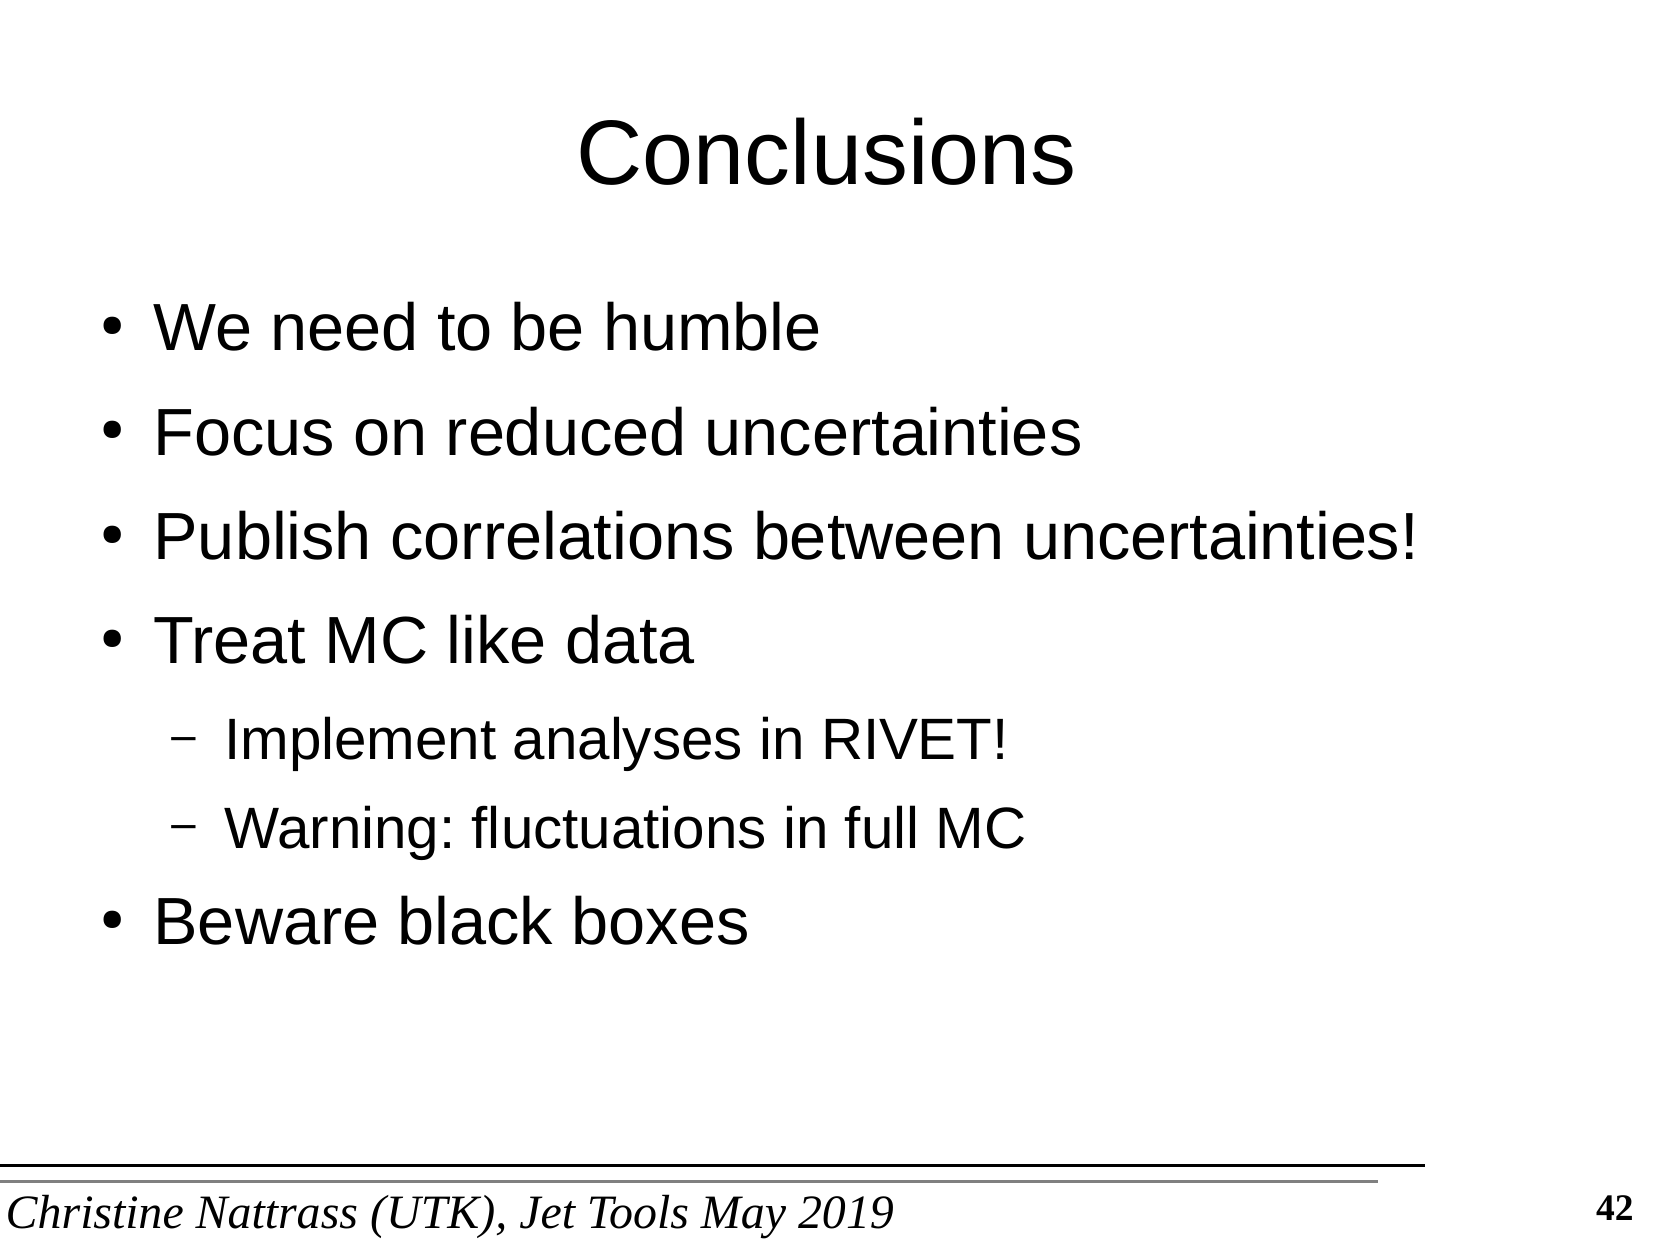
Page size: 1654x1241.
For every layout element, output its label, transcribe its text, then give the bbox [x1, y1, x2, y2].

title Conclusions [82, 49, 1571, 257]
list We need to be humble Focus on reduced uncertainties Publish correlations between uncertainties! Treat MC like data Implement analyses in RIVET! Warning: fluctuations in full MC Beware black boxes [82, 290, 1538, 1010]
